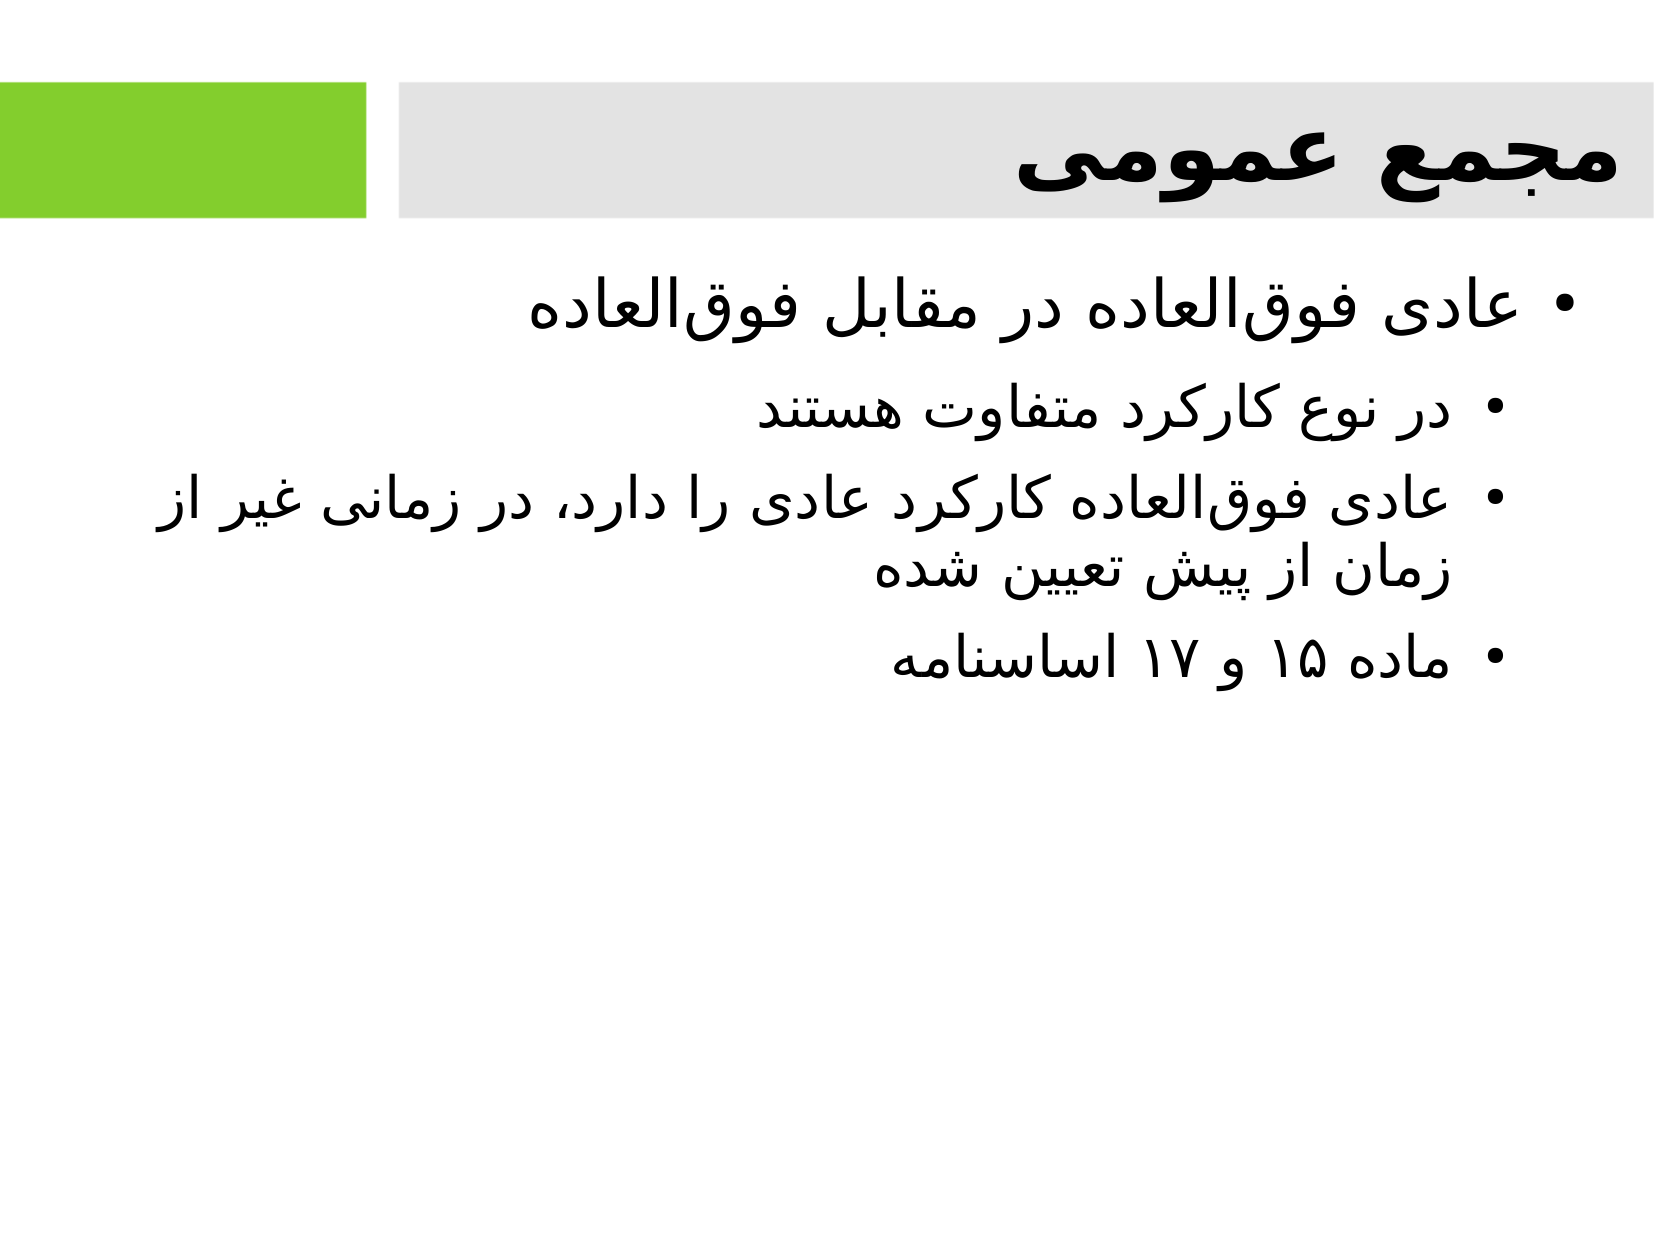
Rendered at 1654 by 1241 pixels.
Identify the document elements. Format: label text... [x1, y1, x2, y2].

list عادی فوق‌العاده در مقابل فوق‌العاده در نوع کارکرد متفاوت هستند عادی فوق‌العاده کارکرد عادی را دارد، در زمانی غیر از زمان از پیش تعیین شده ماده ۱۵ و ۱۷ اساسنامه [82, 265, 1595, 1152]
picture [0, 0, 1654, 1241]
title مجمع عمومی [313, 73, 1625, 223]
